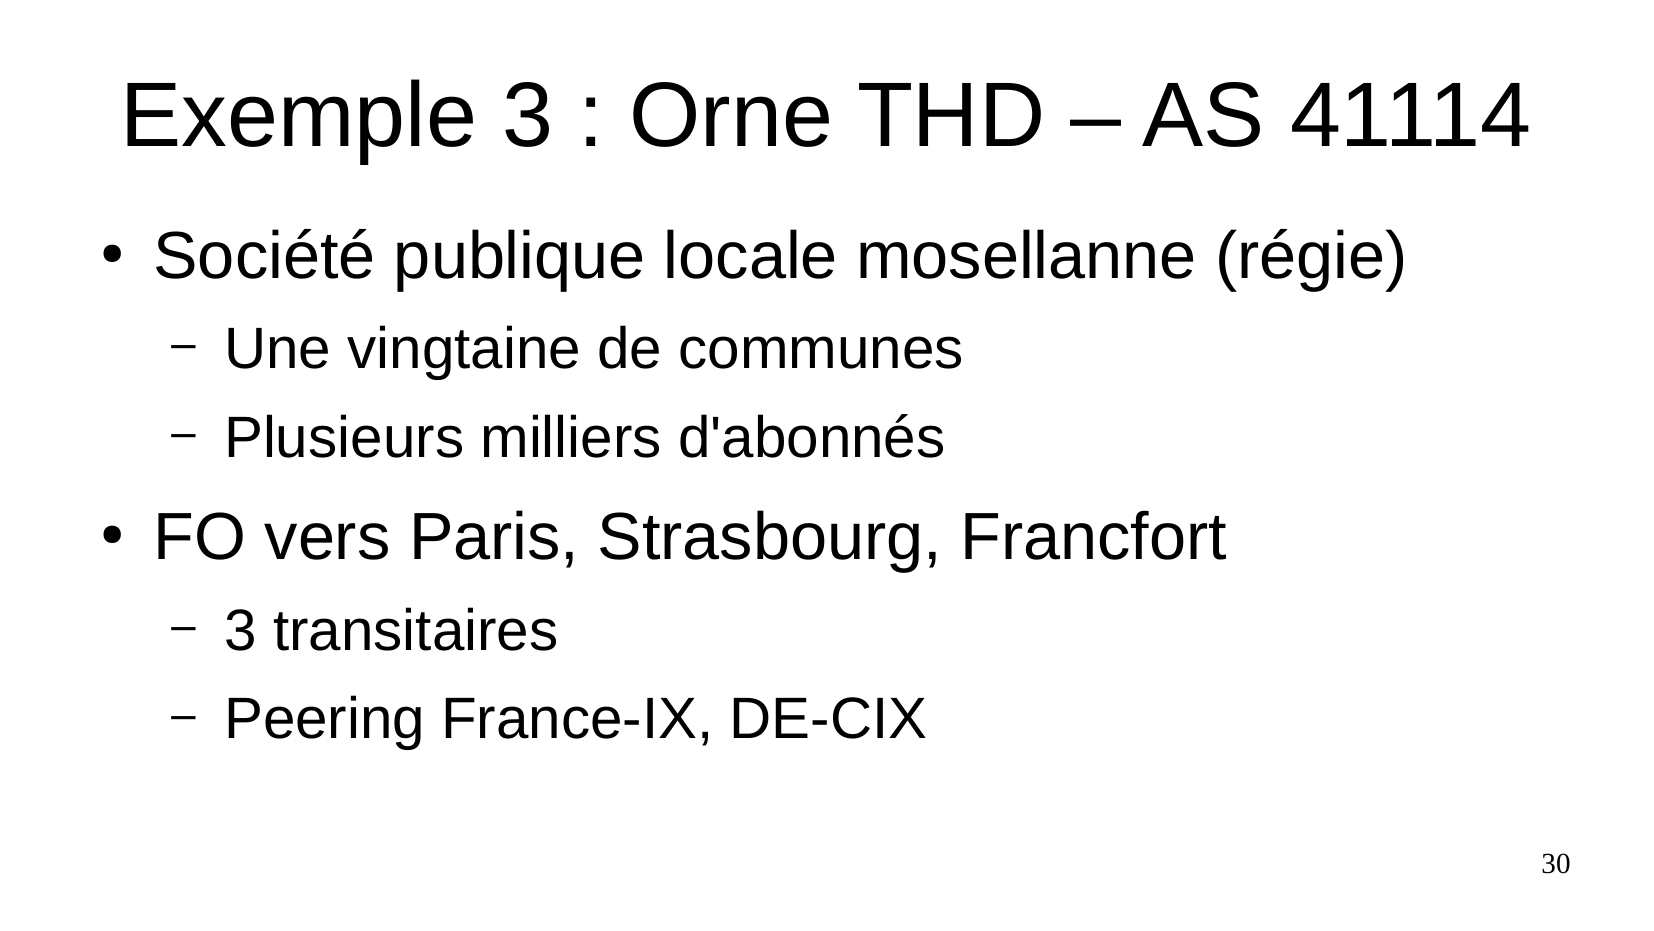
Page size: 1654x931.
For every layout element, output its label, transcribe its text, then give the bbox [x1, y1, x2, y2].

list Société publique locale mosellanne (régie) Une vingtaine de communes Plusieurs milliers d'abonnés FO vers Paris, Strasbourg, Francfort 3 transitaires Peering France-IX, DE-CIX [82, 217, 1571, 758]
title Exemple 3 : Orne THD – AS 41114 [82, 12, 1571, 217]
